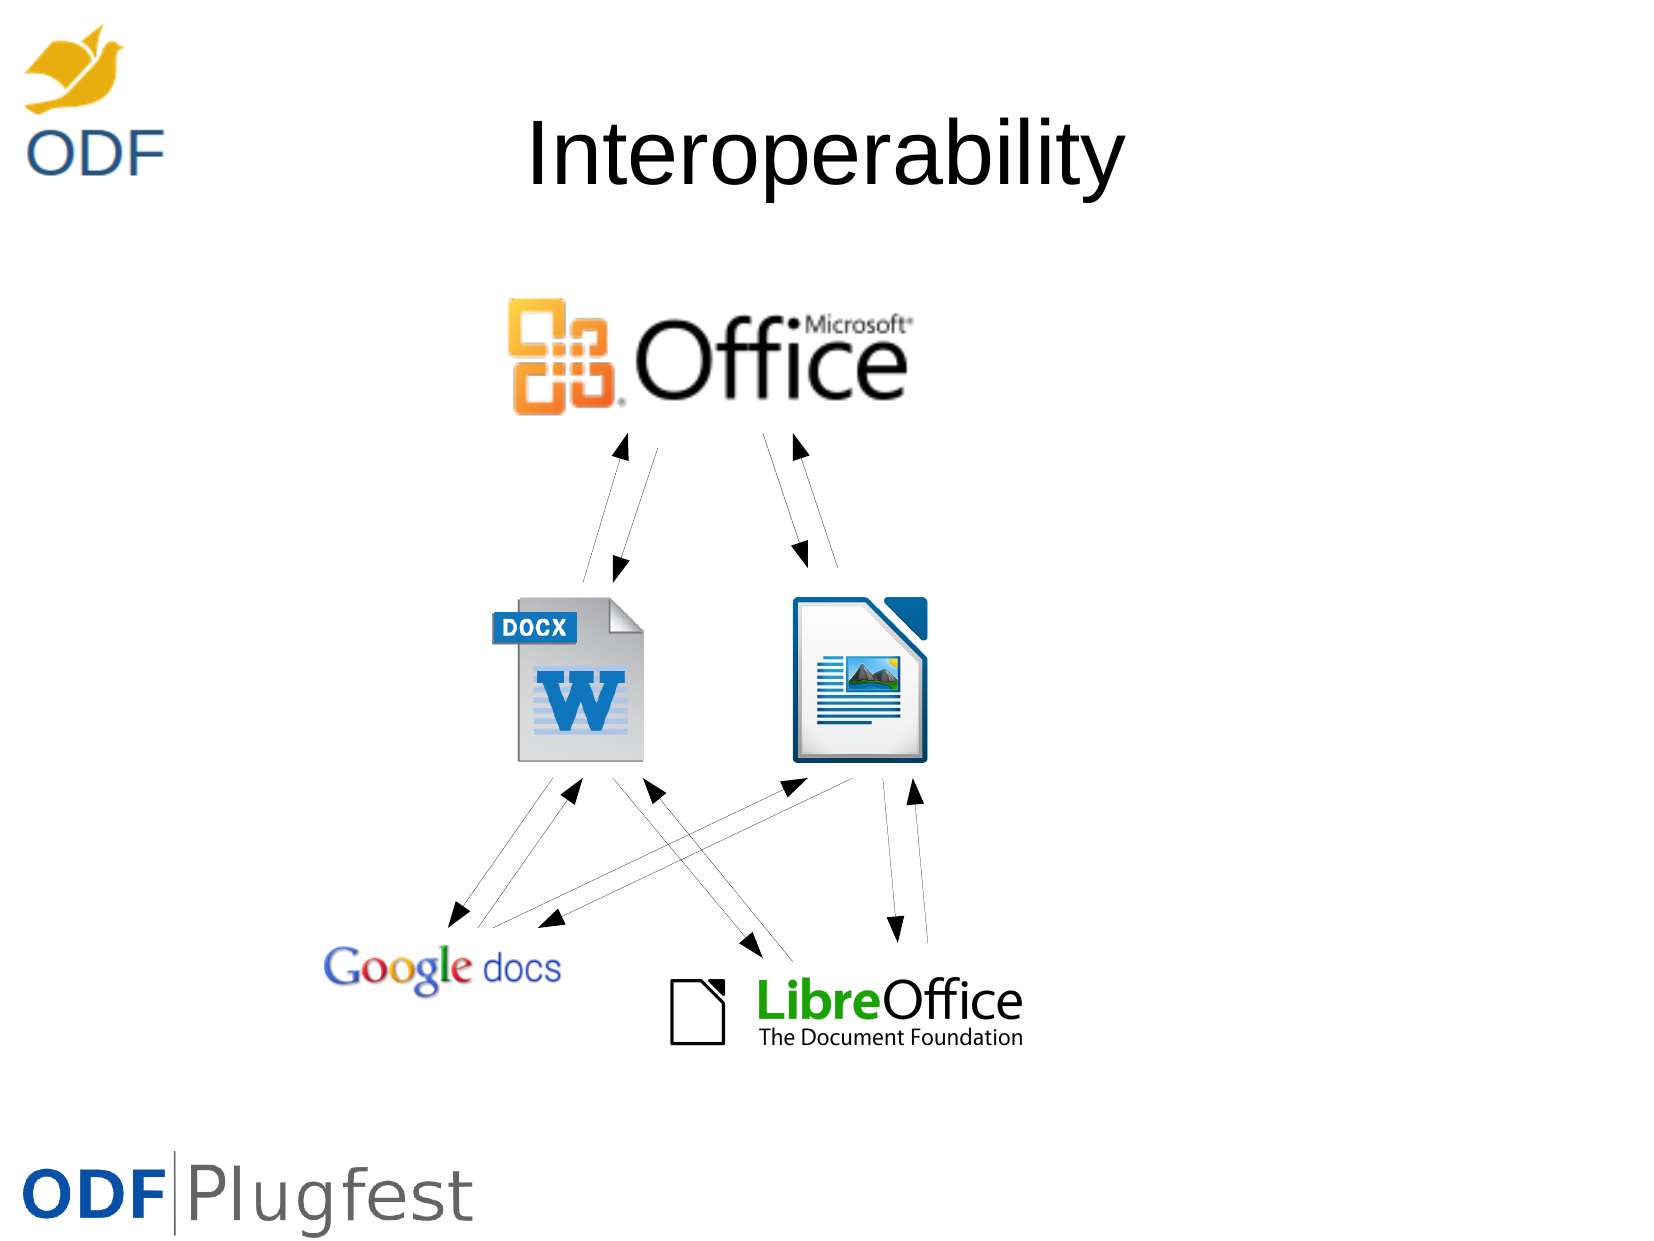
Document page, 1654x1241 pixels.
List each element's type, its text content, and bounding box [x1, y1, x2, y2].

picture [777, 597, 943, 763]
picture [649, 961, 1048, 1063]
picture [0, 0, 216, 218]
picture [324, 945, 562, 1003]
title Interoperability [82, 49, 1571, 257]
picture [507, 297, 922, 418]
picture [492, 597, 644, 762]
picture [23, 1150, 473, 1241]
